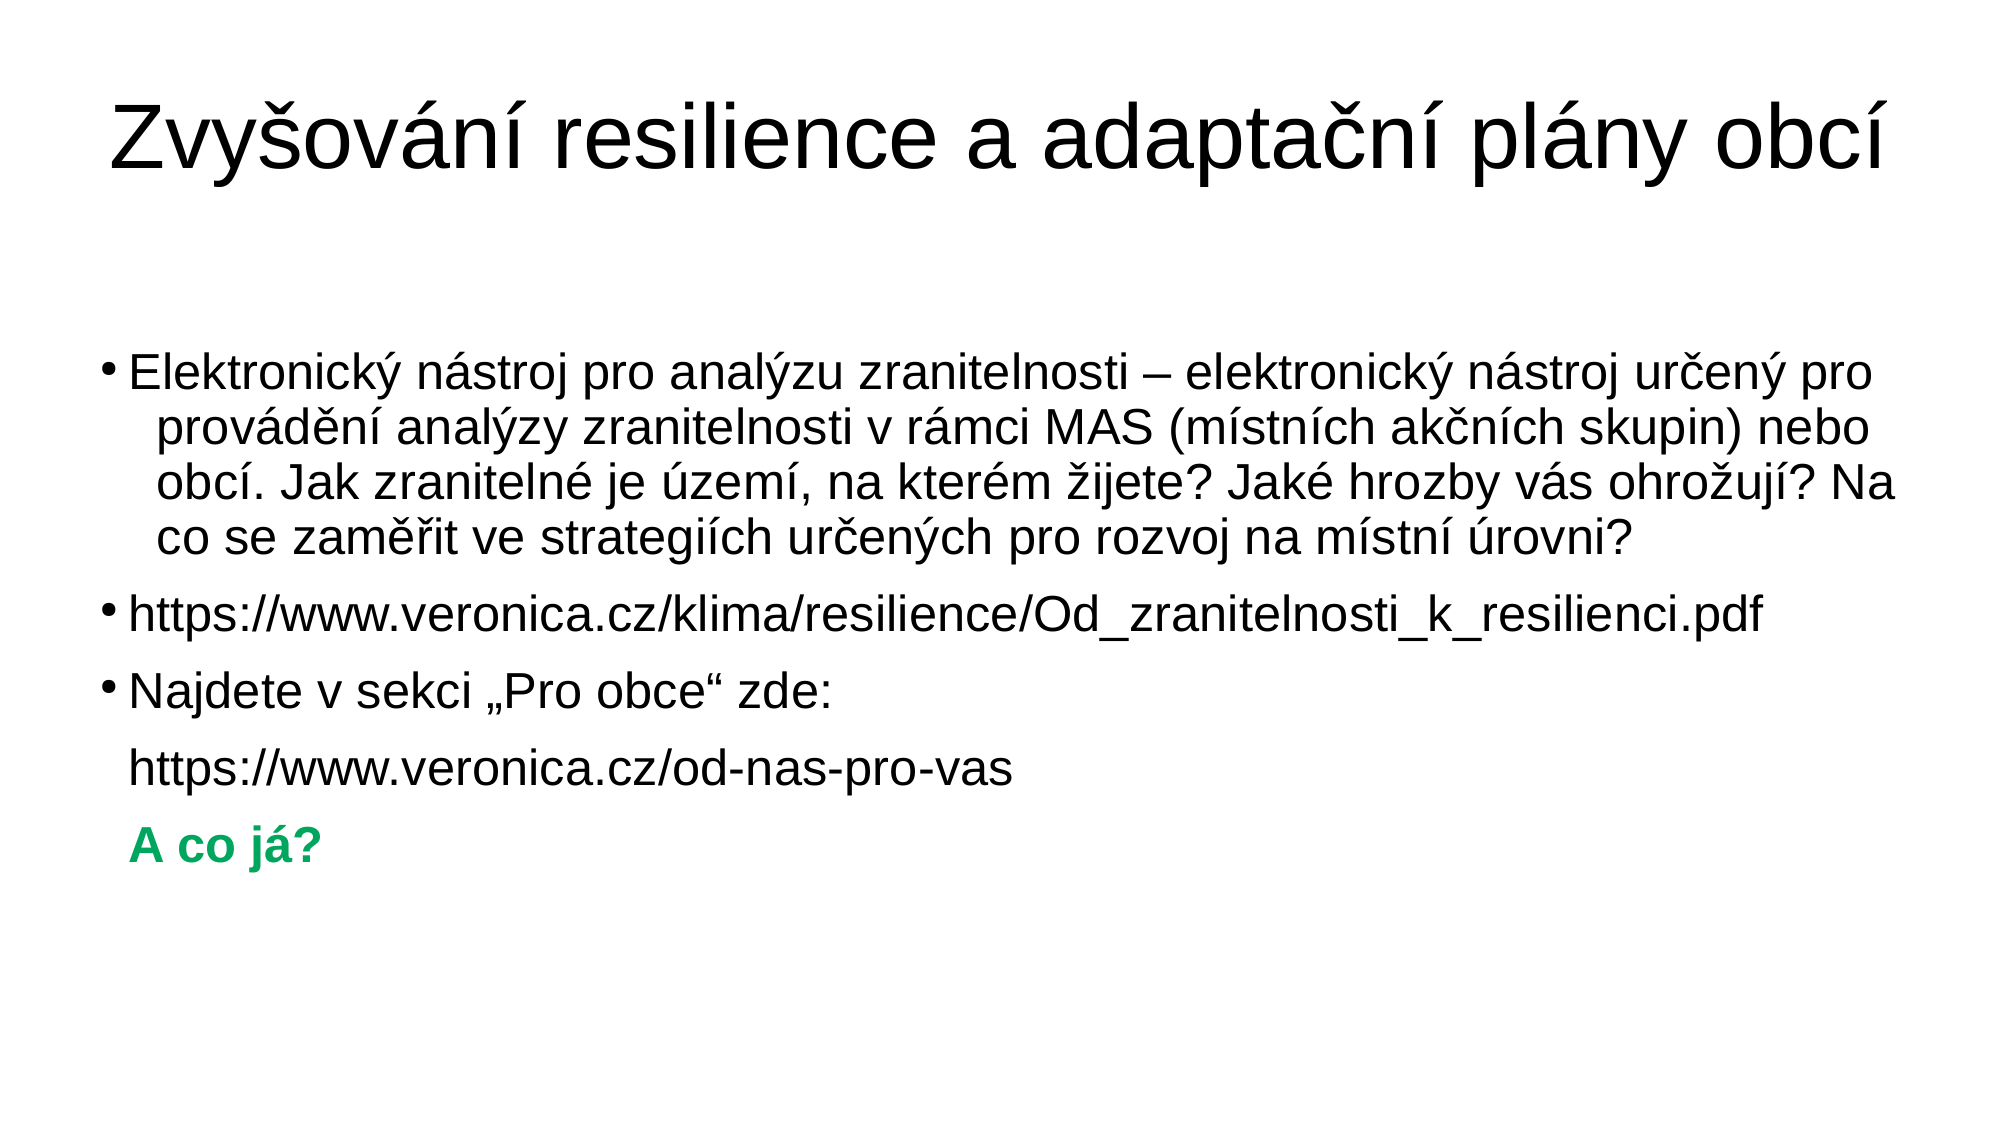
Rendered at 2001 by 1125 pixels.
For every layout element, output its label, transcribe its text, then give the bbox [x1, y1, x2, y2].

list Elektronický nástroj pro analýzu zranitelnosti – elektronický nástroj určený pro provádění analýzy zranitelnosti v rámci MAS (místních akčních skupin) nebo obcí. Jak zranitelné je území, na kterém žijete? Jaké hrozby vás ohrožují? Na co se zaměřit ve strategiích určených pro rozvoj na místní úrovni? https://www.veronica.cz/klima/resilience/Od_zranitelnosti_k_resilienci.pdf Najdete v sekci „Pro obce“ zde: https://www.veronica.cz/od-nas-pro-vas A co já? [99, 263, 1900, 916]
title Zvyšování resilience a adaptační plány obcí [99, 44, 1900, 233]
